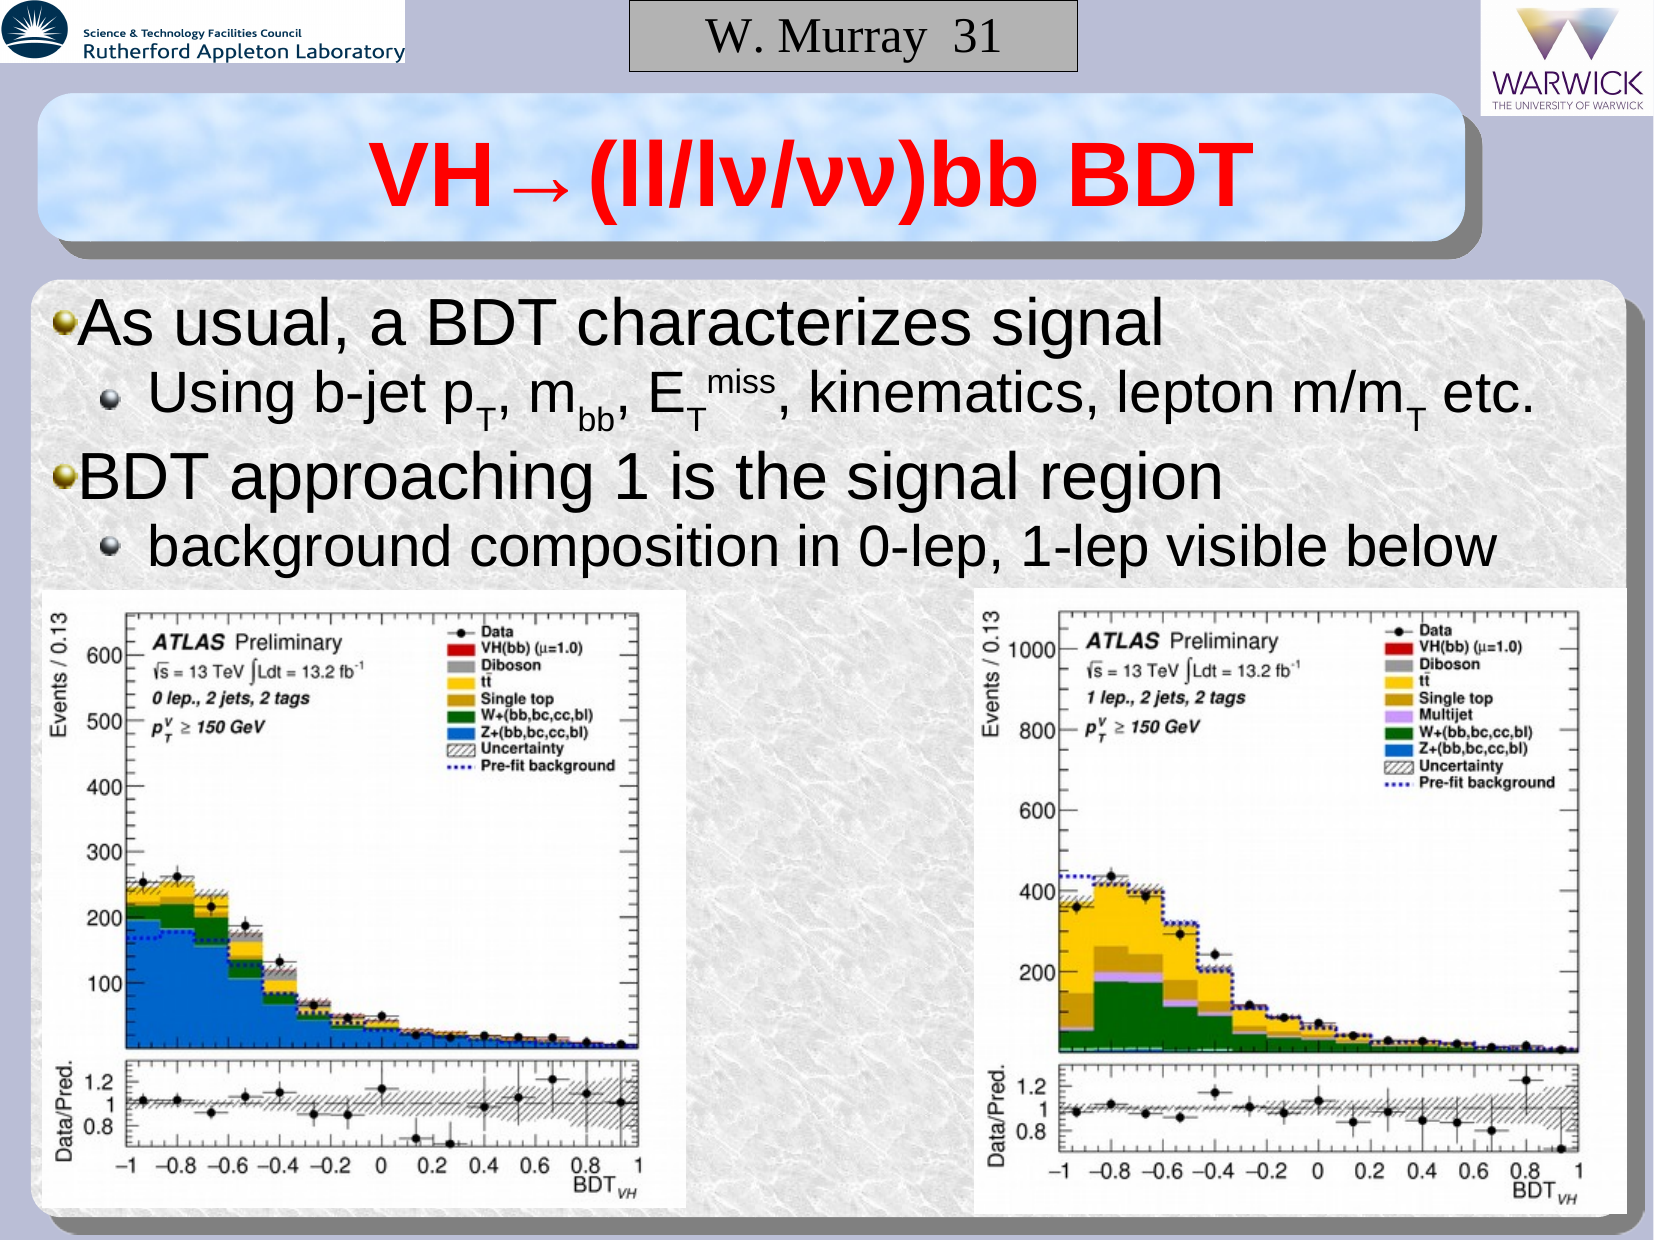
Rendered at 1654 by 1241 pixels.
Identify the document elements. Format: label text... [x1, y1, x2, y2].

picture [0, 0, 405, 63]
list As usual, a BDT characterizes signal Using b-jet pT, mbb, ETmiss, kinematics, lepton m/mT etc. BDT approaching 1 is the signal region background composition in 0-lep, 1-lep visible below [53, 285, 1592, 1193]
picture [1480, 0, 1654, 116]
picture [37, 93, 1452, 242]
title VH→(ll/lν/νν)bb BDT [90, 101, 1584, 249]
picture [30, 279, 1627, 1218]
